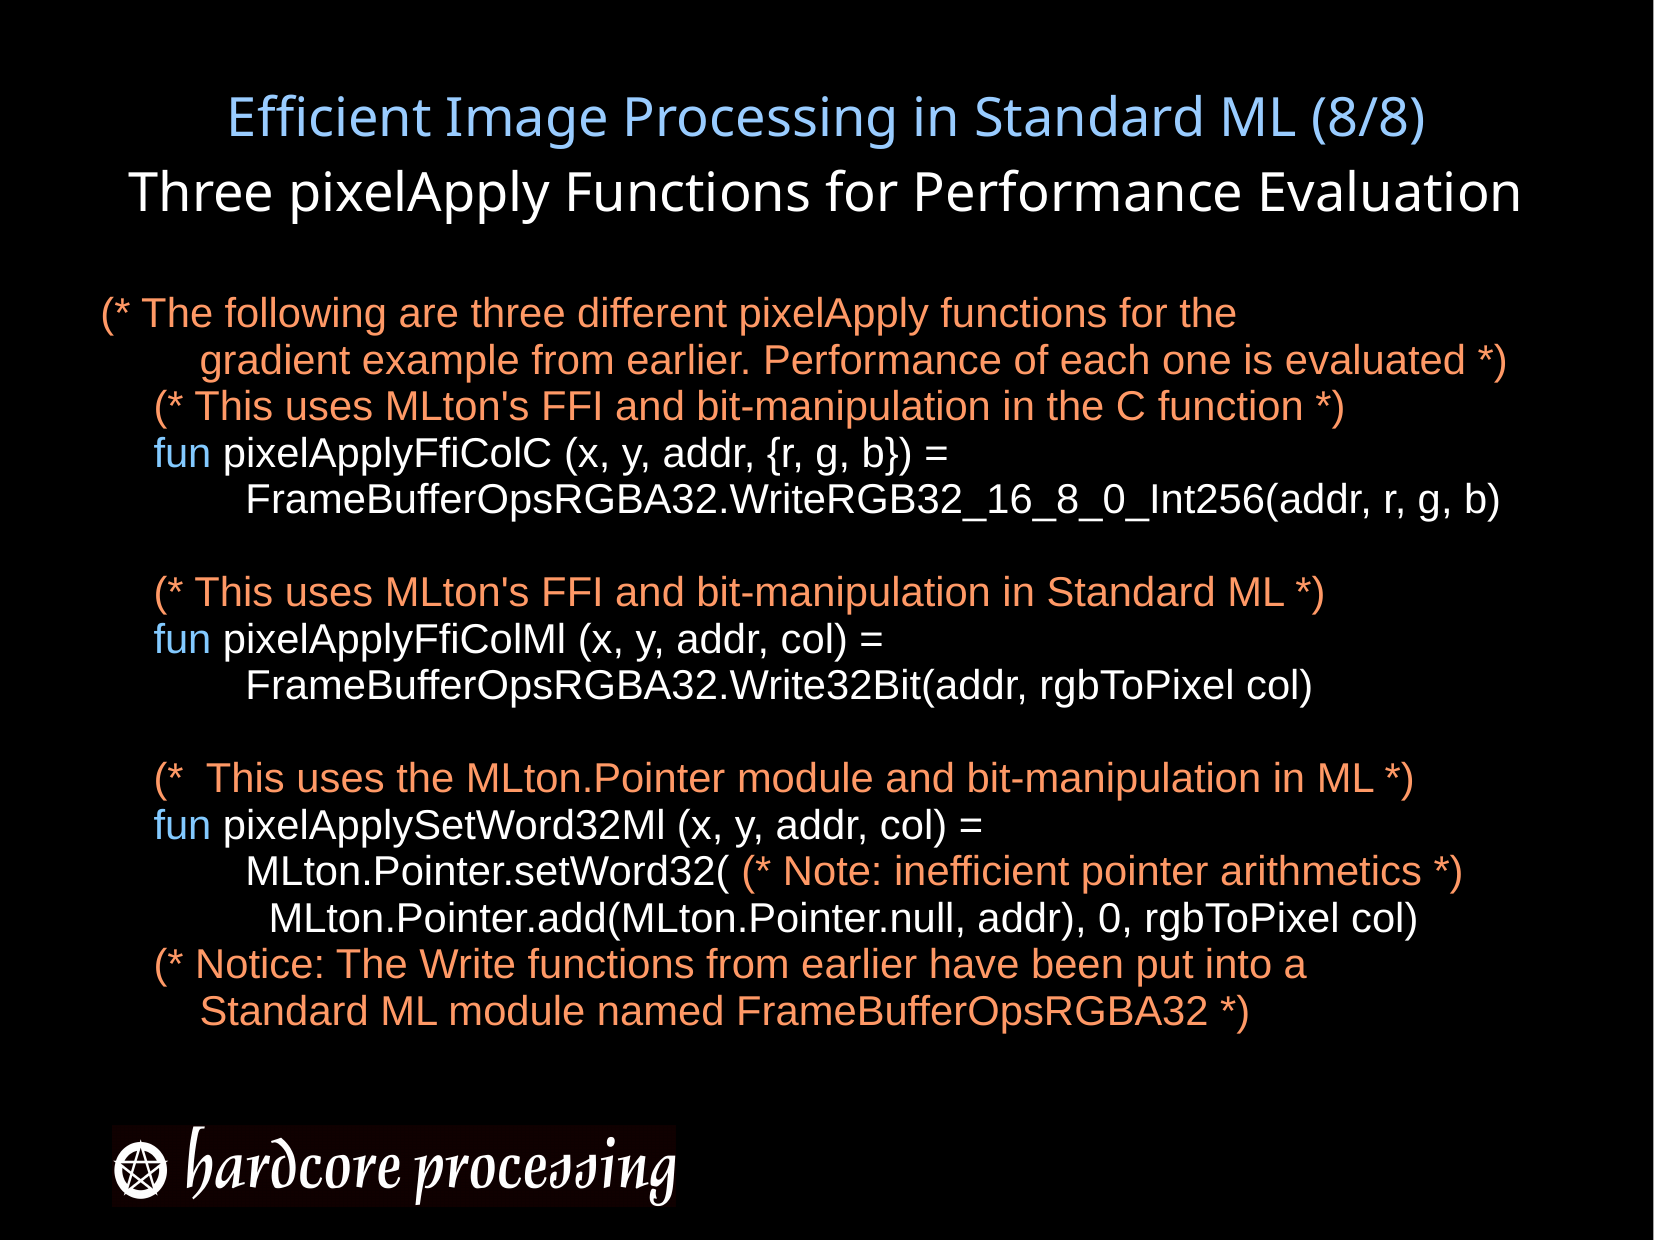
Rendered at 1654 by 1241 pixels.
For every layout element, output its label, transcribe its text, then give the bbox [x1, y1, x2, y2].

picture [112, 1125, 676, 1207]
list (* The following are three different pixelApply functions for the gradient example from earlier. Performance of each one is evaluated *) (* This uses MLton's FFI and bit-manipulation in the C function *) fun pixelApplyFfiColC (x, y, addr, {r, g, b}) = FrameBufferOpsRGBA32.WriteRGB32_16_8_0_Int256(addr, r, g, b) (* This uses MLton's FFI and bit-manipulation in Standard ML *) fun pixelApplyFfiColMl (x, y, addr, col) = FrameBufferOpsRGBA32.Write32Bit(addr, rgbToPixel col) (* This uses the MLton.Pointer module and bit-manipulation in ML *) fun pixelApplySetWord32Ml (x, y, addr, col) = MLton.Pointer.setWord32( (* Note: inefficient pointer arithmetics *) MLton.Pointer.add(MLton.Pointer.null, addr), 0, rgbToPixel col) (* Notice: The Write functions from earlier have been put into a Standard ML module named FrameBufferOpsRGBA32 *) [82, 290, 1538, 1175]
title Efficient Image Processing in Standard ML (8/8) Three pixelApply Functions for Performance Evaluation [82, 56, 1571, 250]
